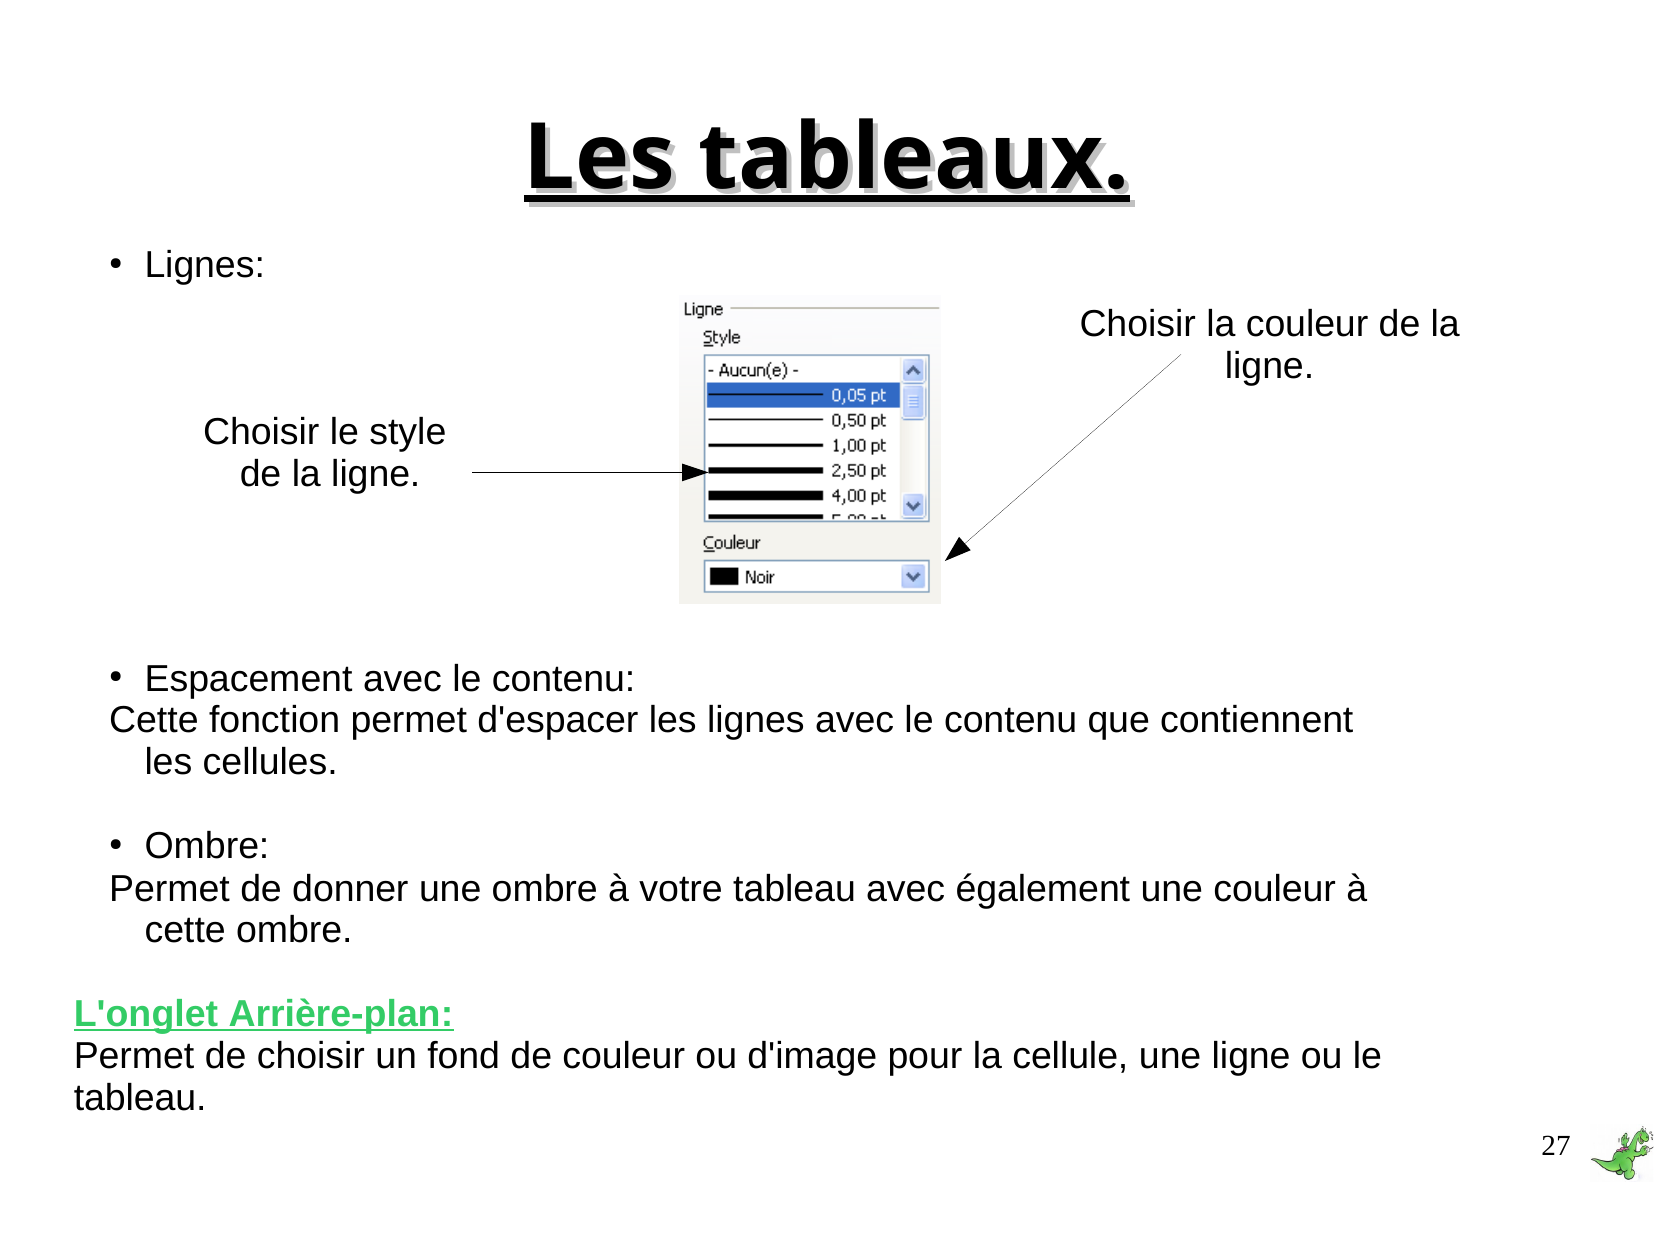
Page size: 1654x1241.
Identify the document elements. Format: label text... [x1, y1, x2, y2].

text_box Espacement avec le contenu: Cette fonction permet d'espacer les lignes avec le contenu que contiennent les cellules. Ombre: Permet de donner une ombre à votre tableau avec également une couleur à cette ombre. L'onglet Arrière-plan: Permet de choisir un fond de couleur ou d'image pour la cellule, une ligne ou le tableau. [59, 649, 1418, 1213]
picture [679, 295, 941, 604]
title Les tableaux. [82, 49, 1571, 257]
text_box Lignes: [59, 236, 1477, 378]
text_box Choisir la couleur de la ligne. [1062, 295, 1477, 395]
picture [1590, 1124, 1654, 1182]
text_box Choisir le style de la ligne. [59, 403, 591, 502]
